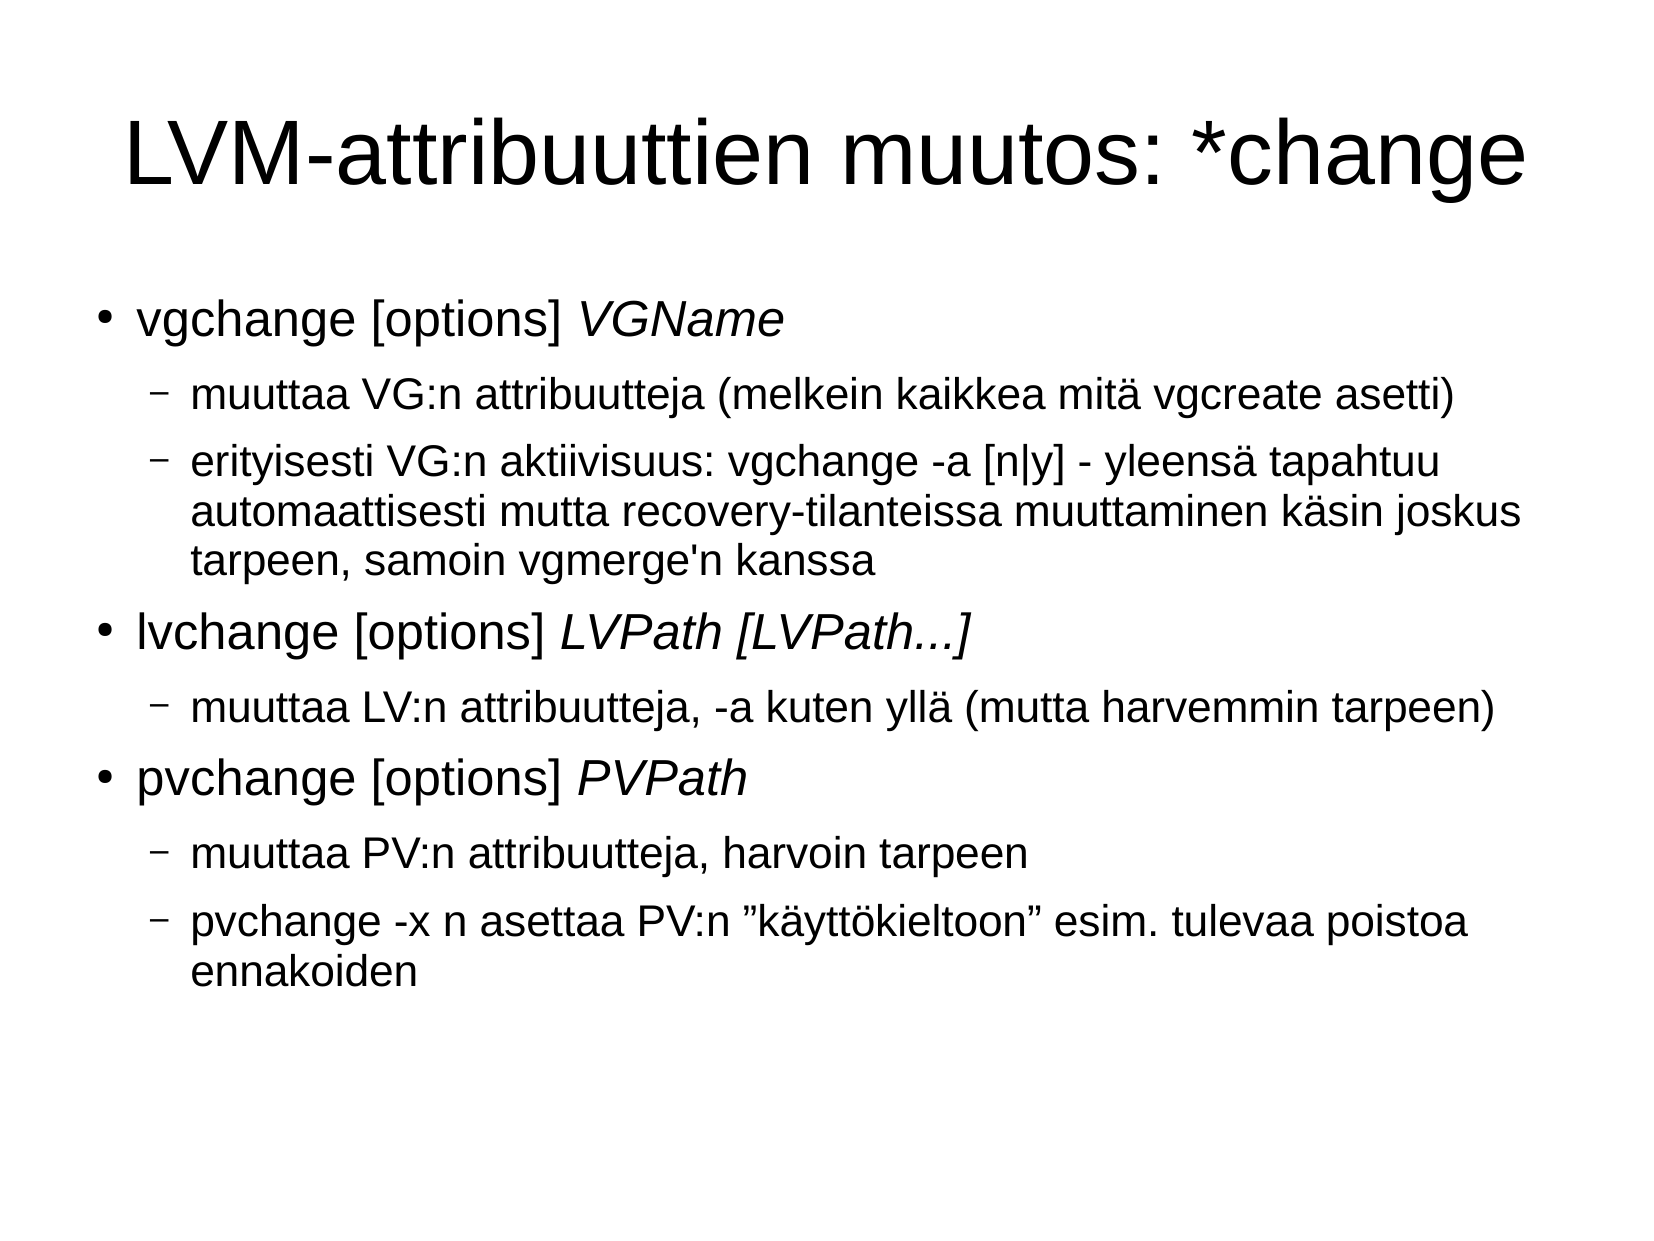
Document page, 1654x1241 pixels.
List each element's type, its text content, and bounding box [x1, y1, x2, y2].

list vgchange [options] VGName muuttaa VG:n attribuutteja (melkein kaikkea mitä vgcreate asetti) erityisesti VG:n aktiivisuus: vgchange -a [n|y] - yleensä tapahtuu automaattisesti mutta recovery-tilanteissa muuttaminen käsin joskus tarpeen, samoin vgmerge'n kanssa lvchange [options] LVPath [LVPath...] muuttaa LV:n attribuutteja, -a kuten yllä (mutta harvemmin tarpeen) pvchange [options] PVPath muuttaa PV:n attribuutteja, harvoin tarpeen pvchange -x n asettaa PV:n ”käyttökieltoon” esim. tulevaa poistoa ennakoiden [82, 290, 1571, 1010]
title LVM-attribuuttien muutos: *change [82, 49, 1571, 257]
